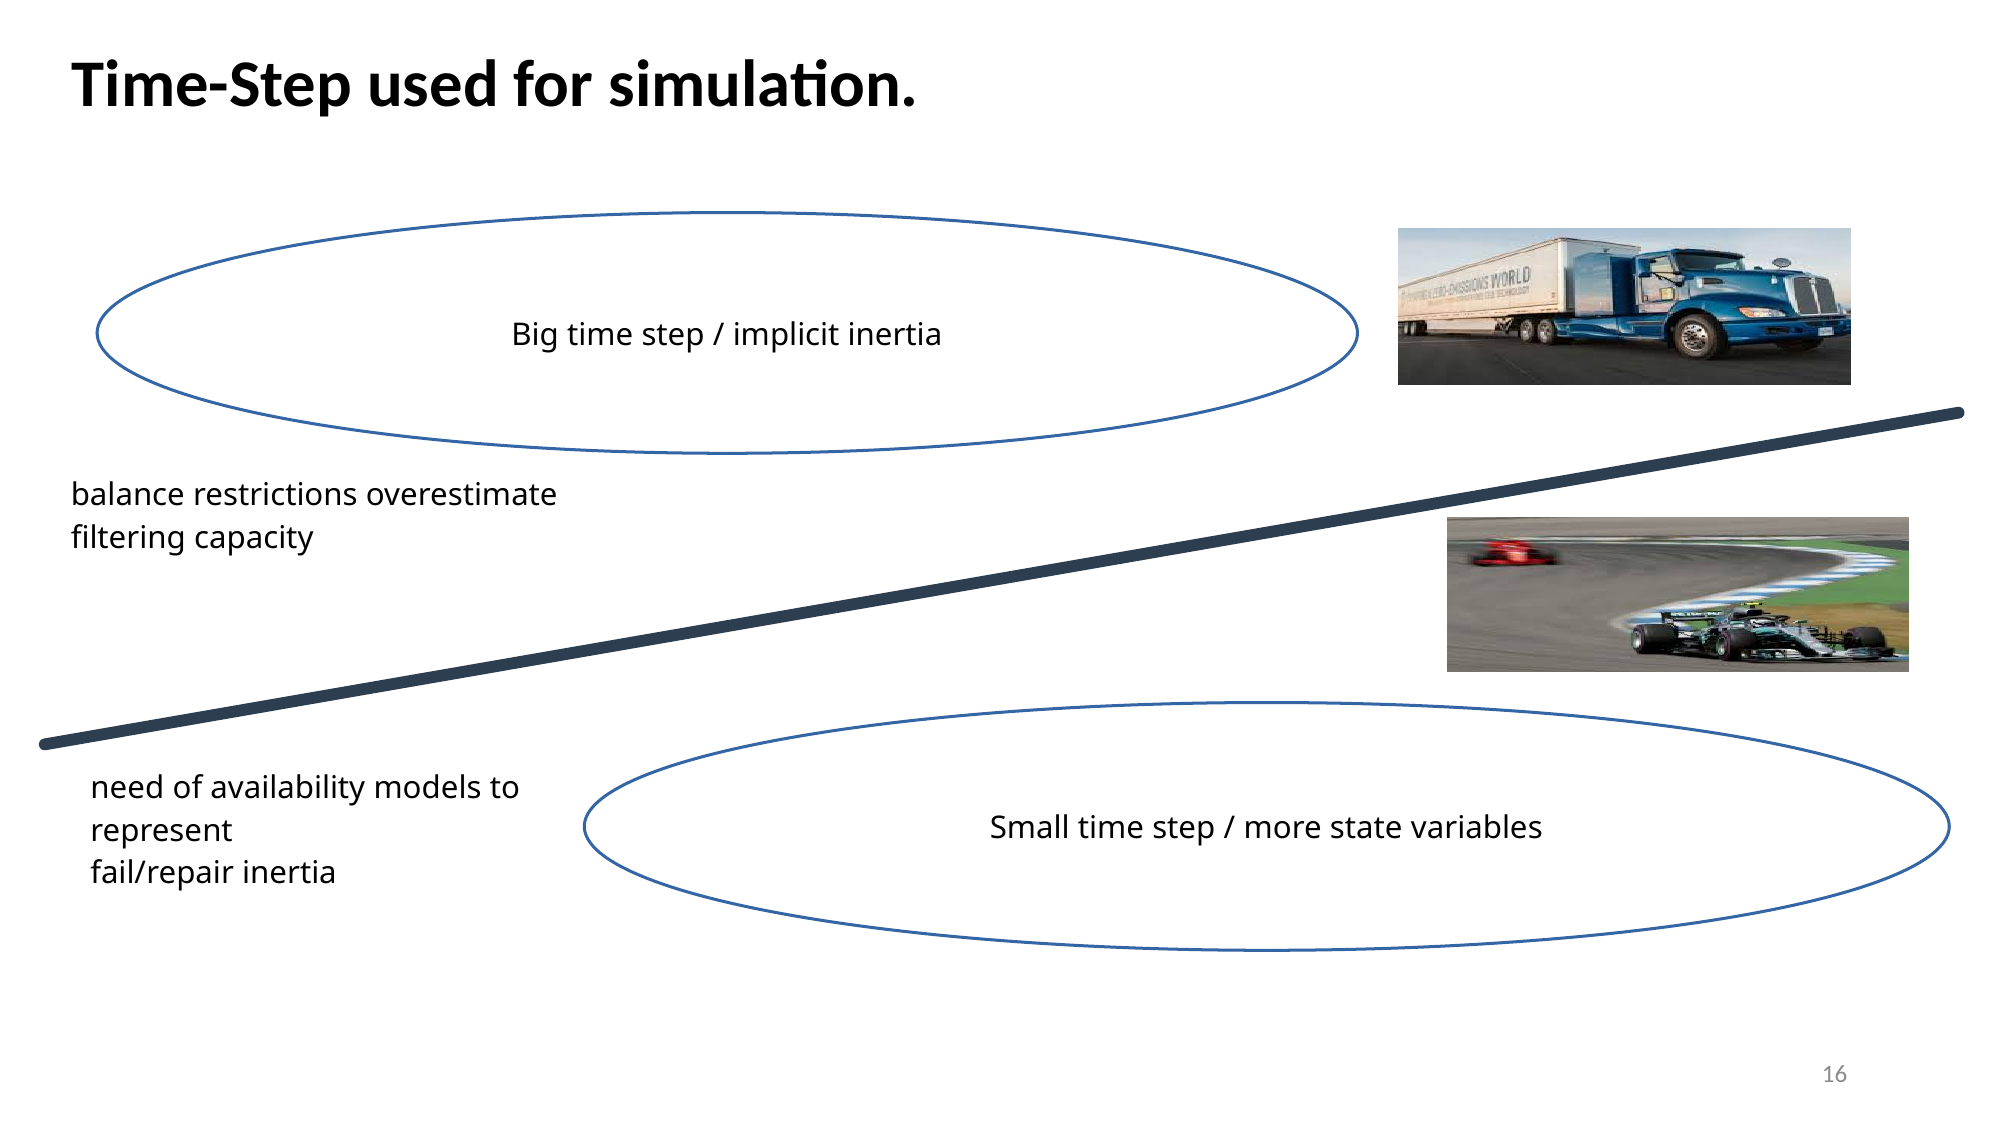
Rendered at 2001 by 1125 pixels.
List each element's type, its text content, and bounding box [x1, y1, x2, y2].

picture [1447, 517, 1909, 672]
text_box Small time step / more state variables [630, 702, 1950, 951]
picture [1398, 228, 1851, 385]
text_box Big time step / implicit inertia [97, 212, 1358, 454]
title Time-Step used for simulation. [71, 22, 1779, 157]
text_box balance restrictions overestimate filtering capacity [56, 464, 610, 601]
text_box need of availability models to represent fail/repair inertia [75, 757, 630, 894]
